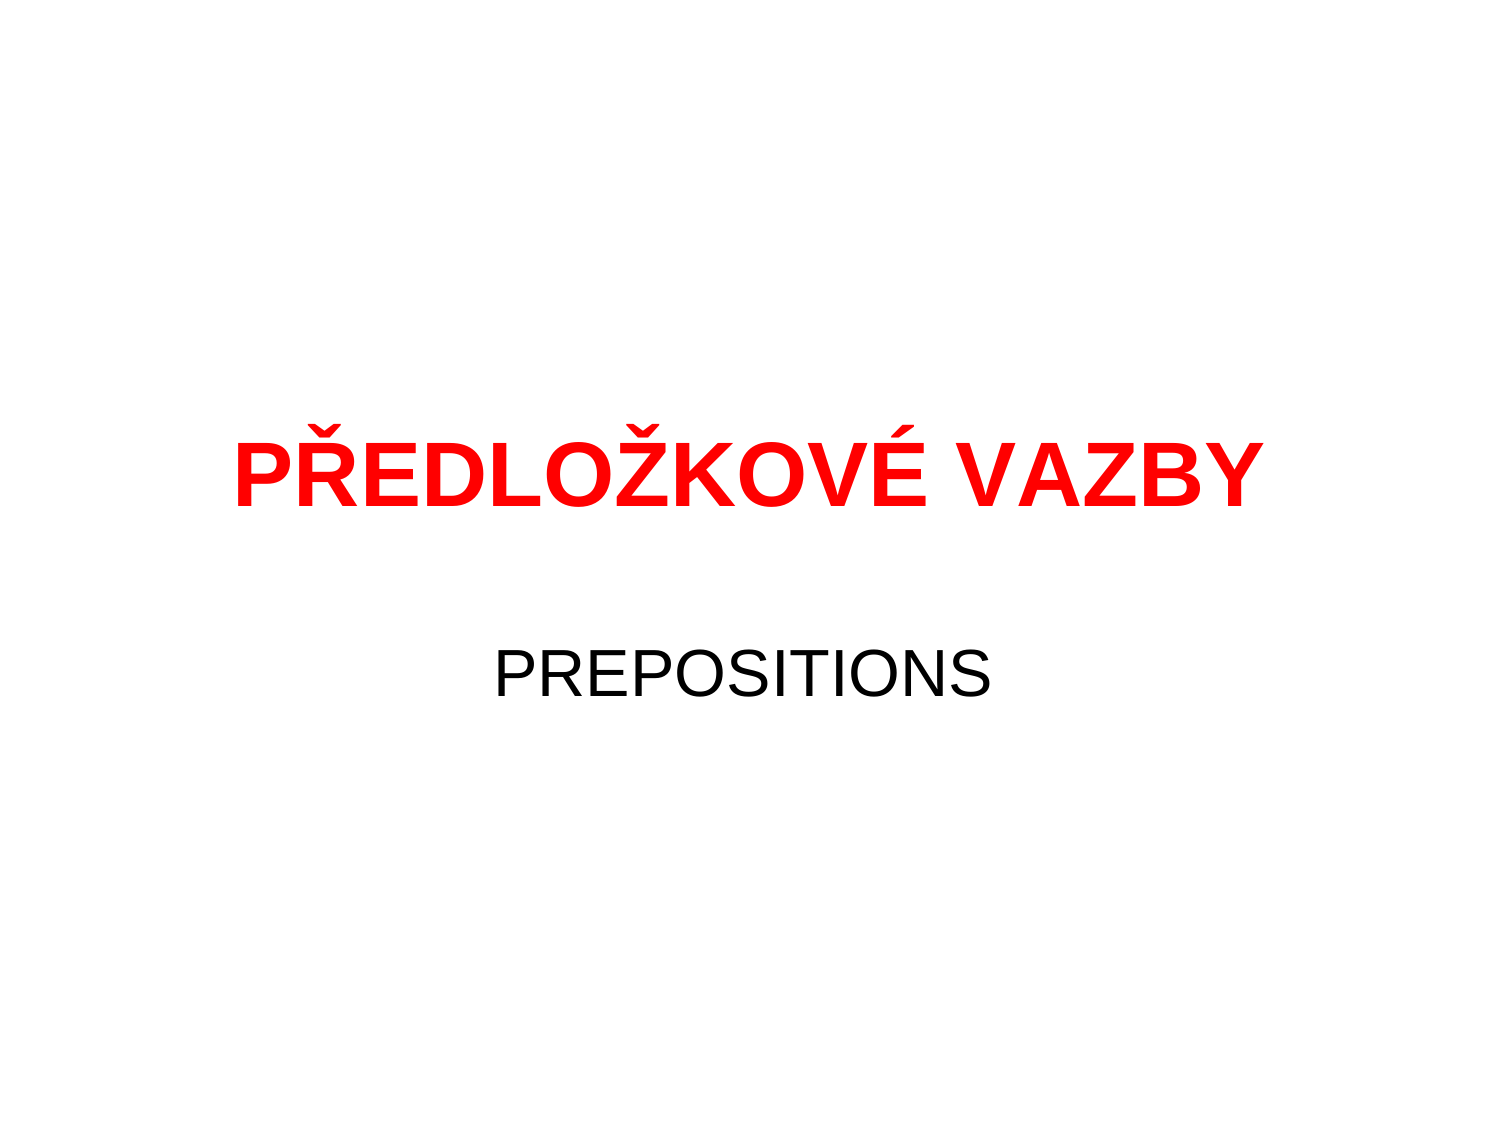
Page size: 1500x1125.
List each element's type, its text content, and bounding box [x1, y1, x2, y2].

title PŘEDLOŽKOVÉ VAZBY [112, 349, 1388, 591]
subtitle PREPOSITIONS [218, 621, 1269, 910]
